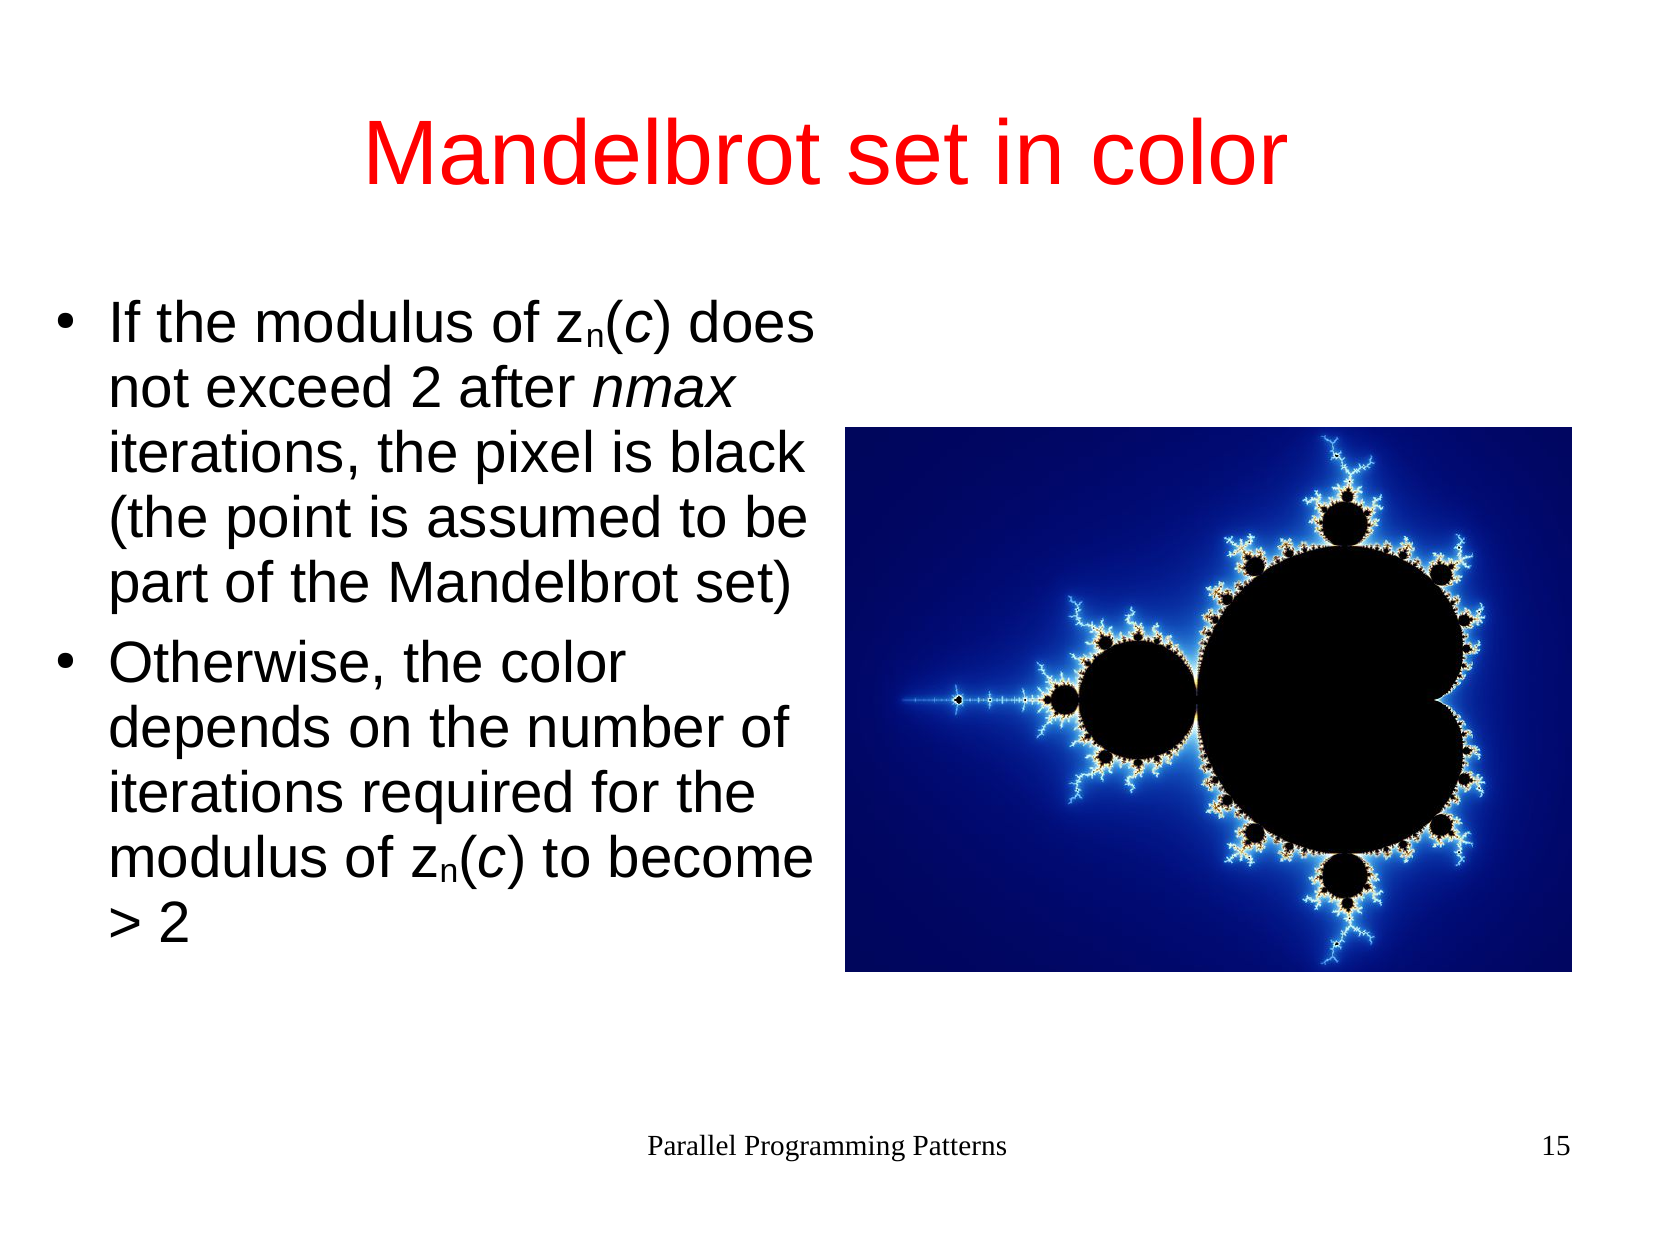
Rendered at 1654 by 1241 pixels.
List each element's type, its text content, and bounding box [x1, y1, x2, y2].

picture [845, 336, 1572, 1063]
title Mandelbrot set in color [82, 49, 1571, 257]
list If the modulus of zn(c) does not exceed 2 after nmax iterations, the pixel is black (the point is assumed to be part of the Mandelbrot set) Otherwise, the color depends on the number of iterations required for the modulus of zn(c) to become > 2 [37, 290, 826, 1109]
